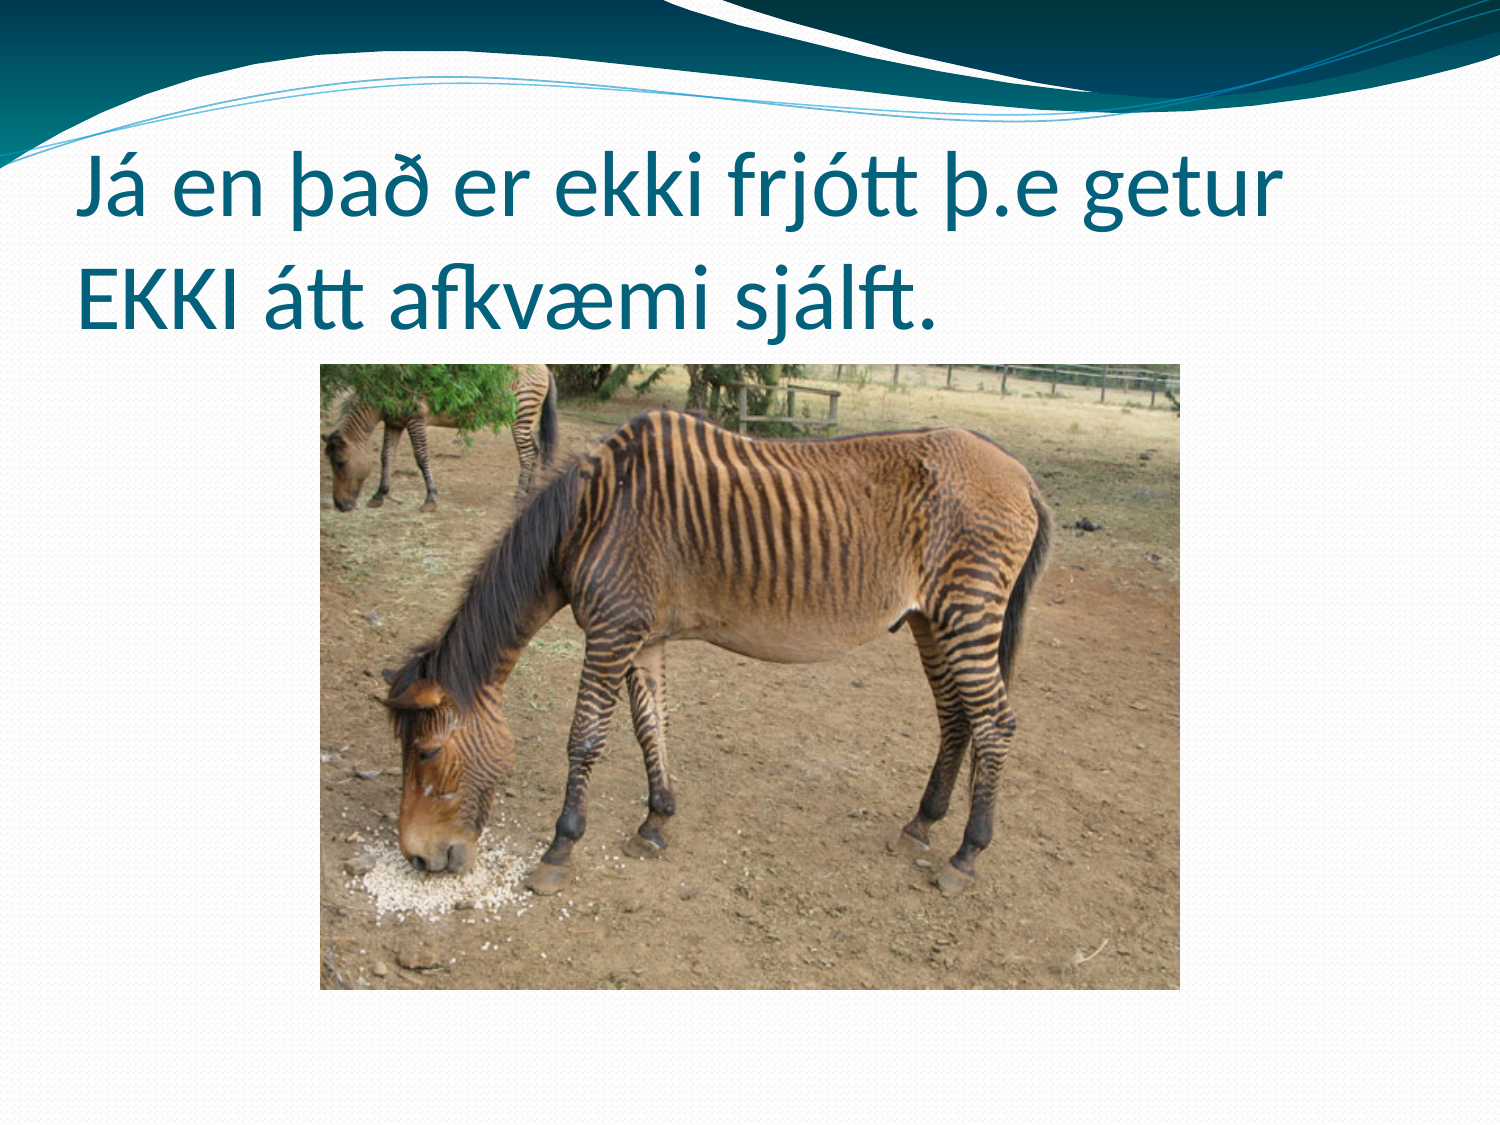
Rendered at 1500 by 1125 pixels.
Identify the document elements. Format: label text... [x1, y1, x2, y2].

picture [320, 364, 1180, 990]
title Já en það er ekki frjótt þ.e getur EKKI átt afkvæmi sjálft. [75, 115, 1426, 304]
